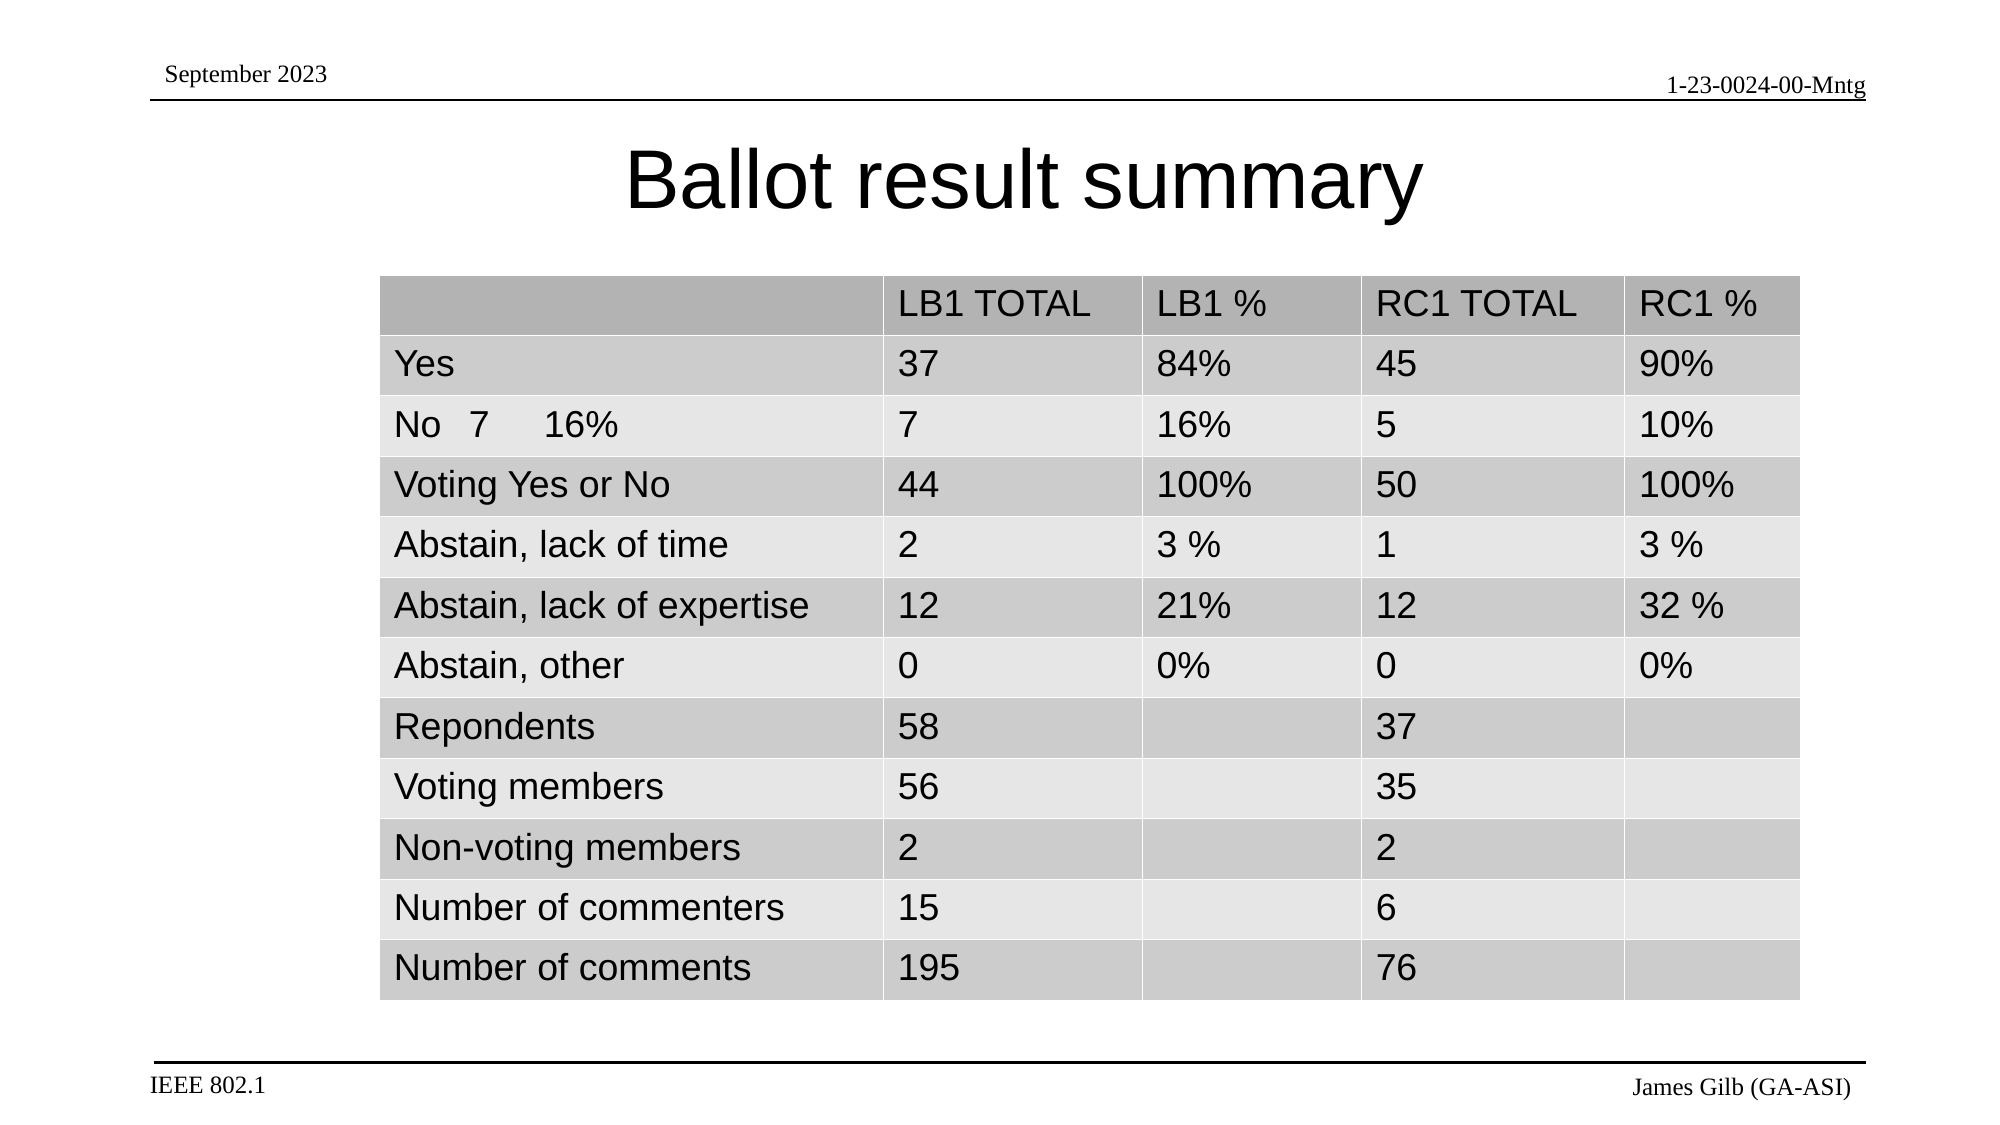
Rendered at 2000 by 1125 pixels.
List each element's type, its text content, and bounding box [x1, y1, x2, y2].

table_cell 37 [1362, 698, 1624, 758]
table_cell 2 [884, 517, 1142, 577]
table_cell Voting Yes or No [380, 457, 883, 516]
table_cell 35 [1362, 759, 1624, 818]
table_cell 7 [884, 396, 1142, 456]
table_cell Yes [380, 336, 883, 395]
table_header RC1 TOTAL [1362, 276, 1624, 335]
table_cell [1143, 819, 1361, 879]
table_cell 16% [1143, 396, 1361, 456]
table_cell 45 [1362, 336, 1624, 395]
table_header LB1 % [1143, 276, 1361, 335]
table_cell 56 [884, 759, 1142, 818]
table_cell 12 [1362, 578, 1624, 637]
table_cell 44 [884, 457, 1142, 516]
table_cell Abstain, lack of expertise [380, 578, 883, 637]
table_cell 32 % [1625, 578, 1800, 637]
title Ballot result summary [149, 112, 1900, 238]
table_cell No 7 16% [380, 396, 883, 456]
table_cell [1625, 698, 1800, 758]
table_cell [1143, 880, 1361, 939]
table_cell Abstain, other [380, 638, 883, 697]
table_cell 0 [884, 638, 1142, 697]
table_cell [1625, 940, 1800, 1000]
table_cell 3 % [1143, 517, 1361, 577]
table_cell 0% [1625, 638, 1800, 697]
table_cell [1143, 698, 1361, 758]
table_header LB1 TOTAL [884, 276, 1142, 335]
table_cell 100% [1143, 457, 1361, 516]
table_cell 1 [1362, 517, 1624, 577]
table_cell 0 [1362, 638, 1624, 697]
table_cell 12 [884, 578, 1142, 637]
table_cell 76 [1362, 940, 1624, 1000]
table_header RC1 % [1625, 276, 1800, 335]
table_cell 10% [1625, 396, 1800, 456]
table_cell 100% [1625, 457, 1800, 516]
table_cell Number of commenters [380, 880, 883, 939]
table_header [380, 276, 883, 335]
table_cell 0% [1143, 638, 1361, 697]
table_cell [1625, 880, 1800, 939]
table_cell 5 [1362, 396, 1624, 456]
table_cell 21% [1143, 578, 1361, 637]
table_cell [1143, 759, 1361, 818]
table_cell 90% [1625, 336, 1800, 395]
table_cell 15 [884, 880, 1142, 939]
table_cell 3 % [1625, 517, 1800, 577]
table_cell Repondents [380, 698, 883, 758]
table_cell [1143, 940, 1361, 1000]
table_cell Number of comments [380, 940, 883, 1000]
table_cell 2 [884, 819, 1142, 879]
table_cell 195 [884, 940, 1142, 1000]
table_cell 37 [884, 336, 1142, 395]
table_cell 6 [1362, 880, 1624, 939]
table_cell Non-voting members [380, 819, 883, 879]
table_cell 50 [1362, 457, 1624, 516]
table_cell [1625, 759, 1800, 818]
table_cell 58 [884, 698, 1142, 758]
table_cell [1625, 819, 1800, 879]
table_cell Voting members [380, 759, 883, 818]
table_cell 2 [1362, 819, 1624, 879]
table_cell 84% [1143, 336, 1361, 395]
table_cell Abstain, lack of time [380, 517, 883, 577]
